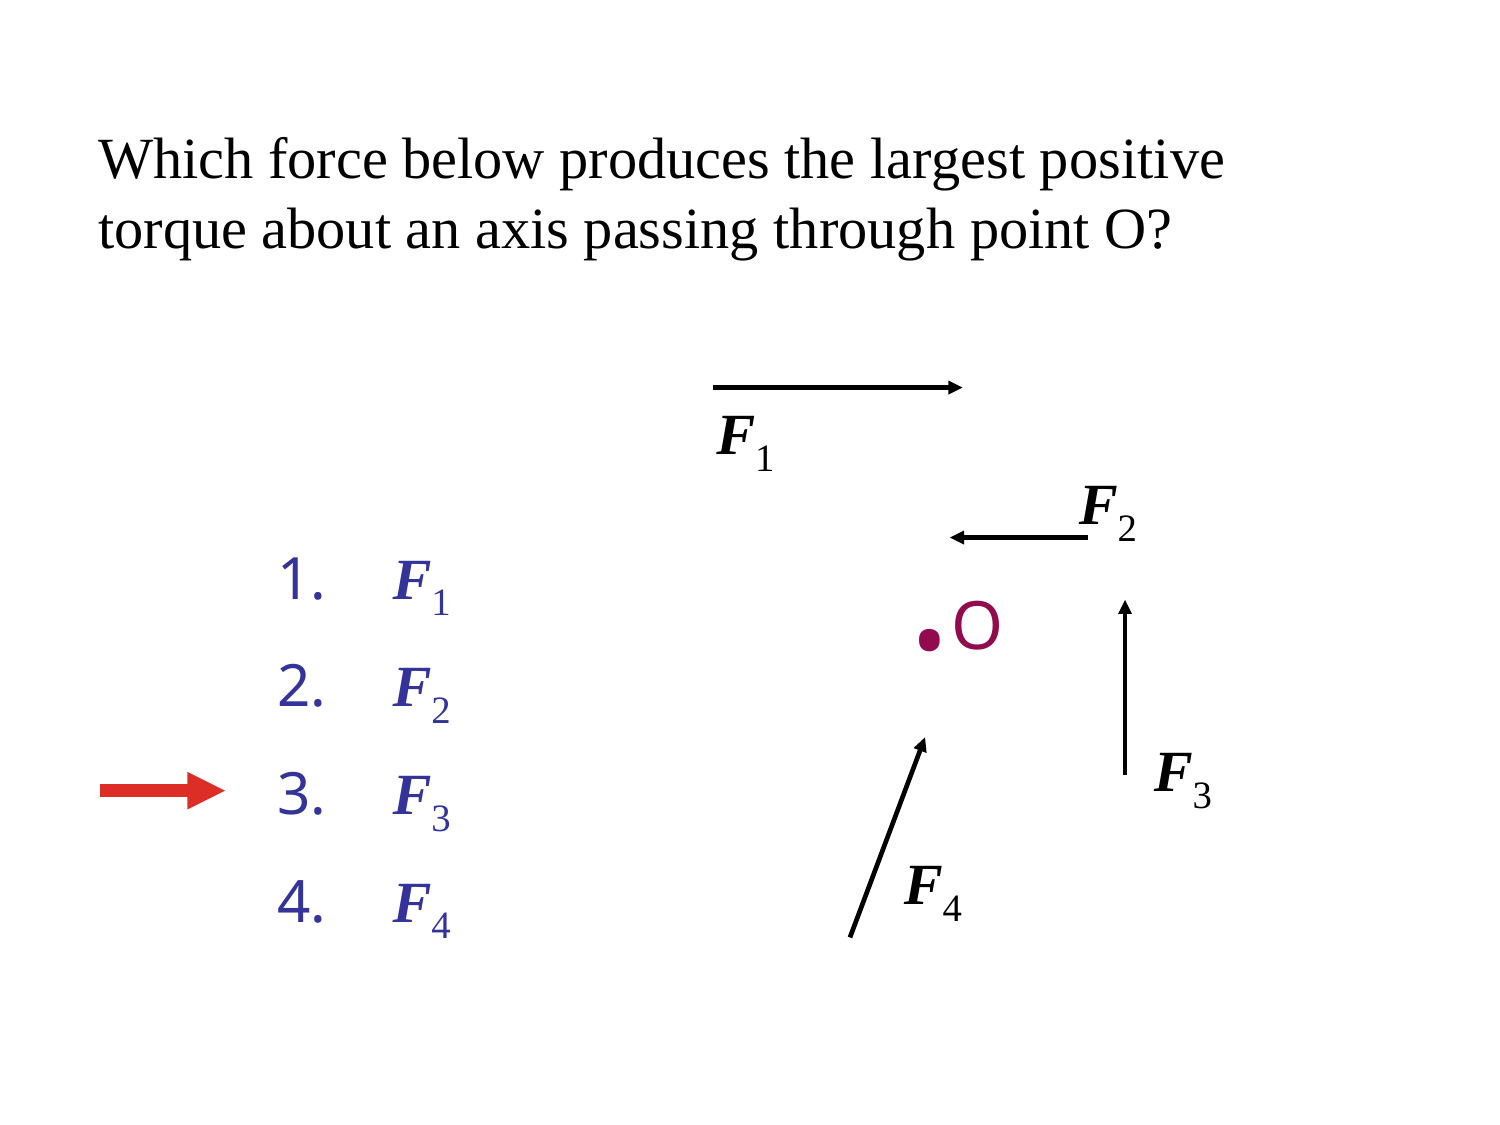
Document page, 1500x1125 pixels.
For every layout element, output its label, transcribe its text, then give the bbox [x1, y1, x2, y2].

text_box F1 [701, 379, 790, 487]
text_box F4 [889, 829, 977, 937]
text_box F3 [1139, 717, 1227, 824]
text_box Which force below produces the largest positive torque about an axis passing through point O? [83, 112, 1363, 268]
text_box F2 [1064, 450, 1152, 557]
text_box .O [892, 474, 1020, 691]
list F1 F2 F3 F4 [262, 524, 538, 954]
